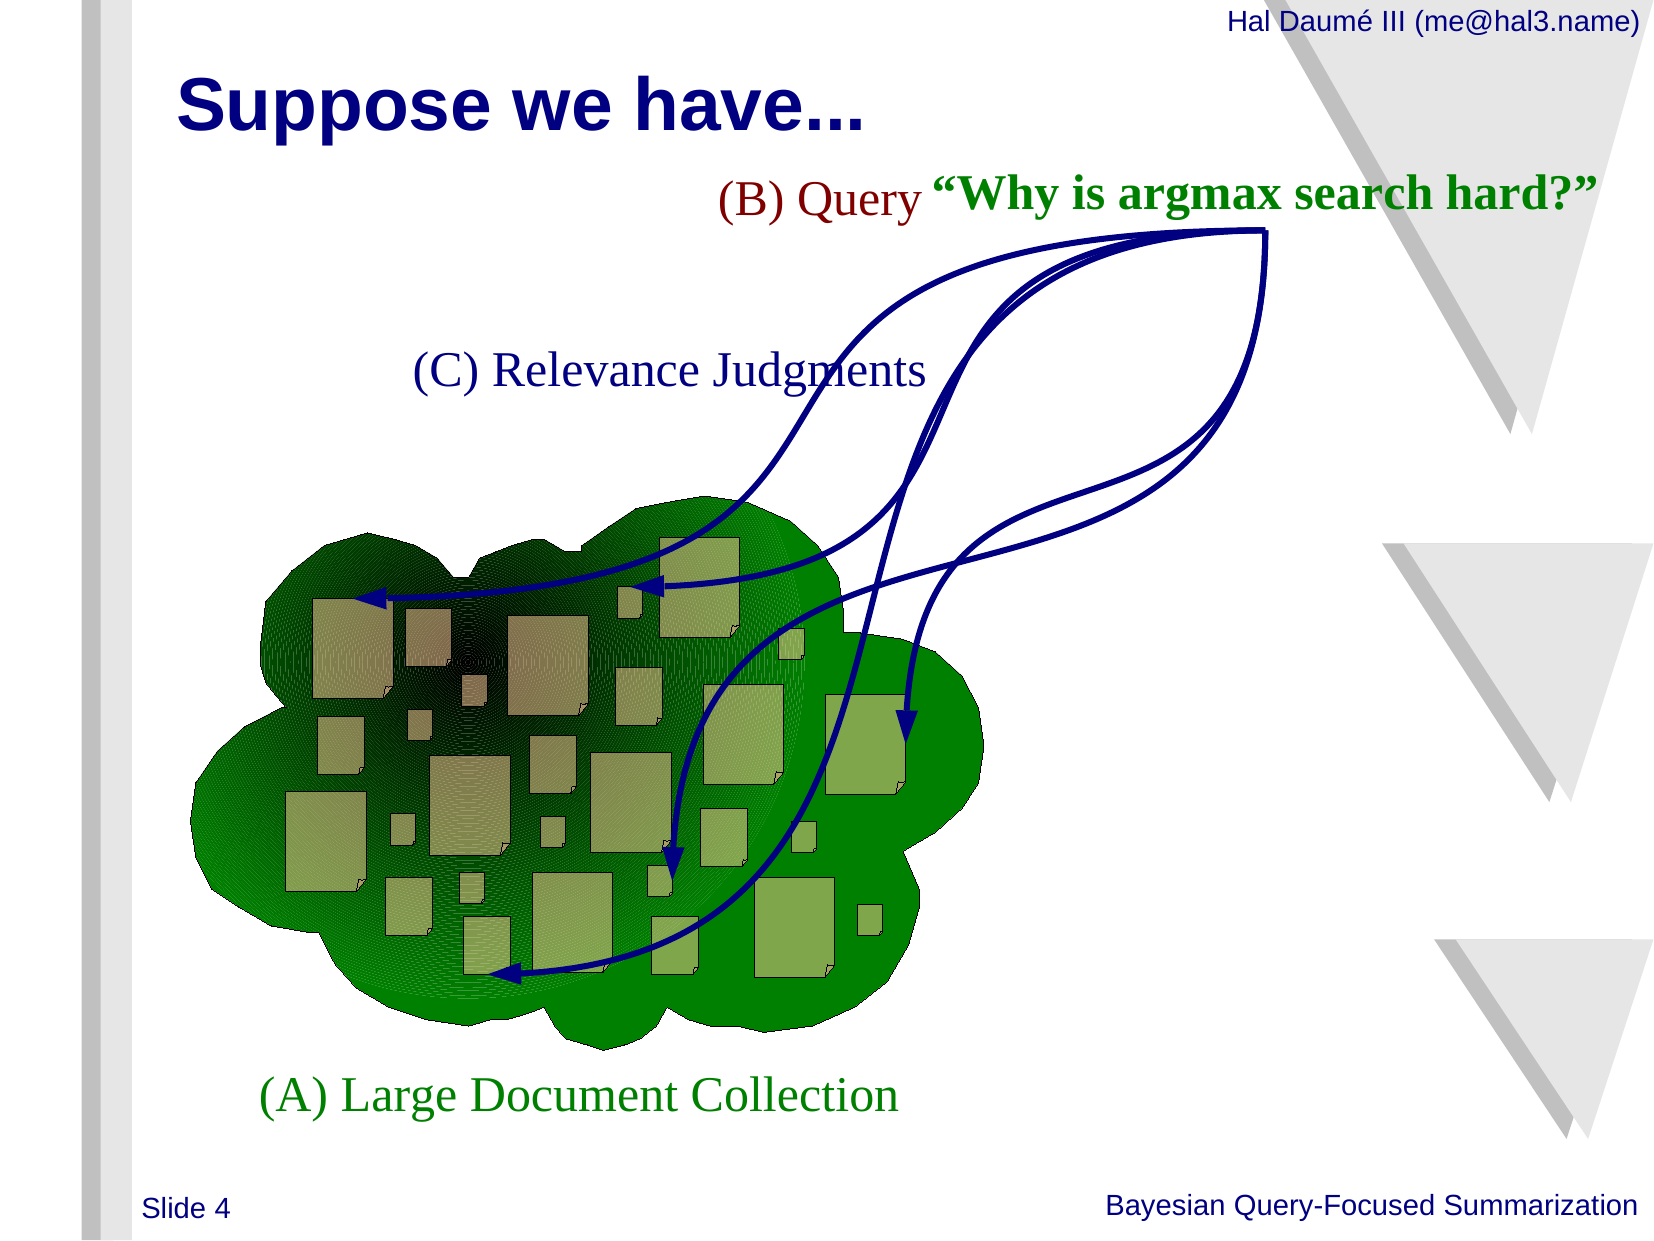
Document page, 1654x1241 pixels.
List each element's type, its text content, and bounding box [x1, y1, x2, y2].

text_box [190, 496, 984, 1051]
text_box (A) Large Document Collection [258, 1067, 900, 1128]
text_box “Why is argmax search hard?” [931, 165, 1599, 231]
text_box (C) Relevance Judgments [412, 341, 851, 403]
title Suppose we have... [176, 44, 1509, 166]
text_box (C) Relevance Judgments [816, 341, 928, 403]
text_box (B) Query [717, 170, 923, 232]
